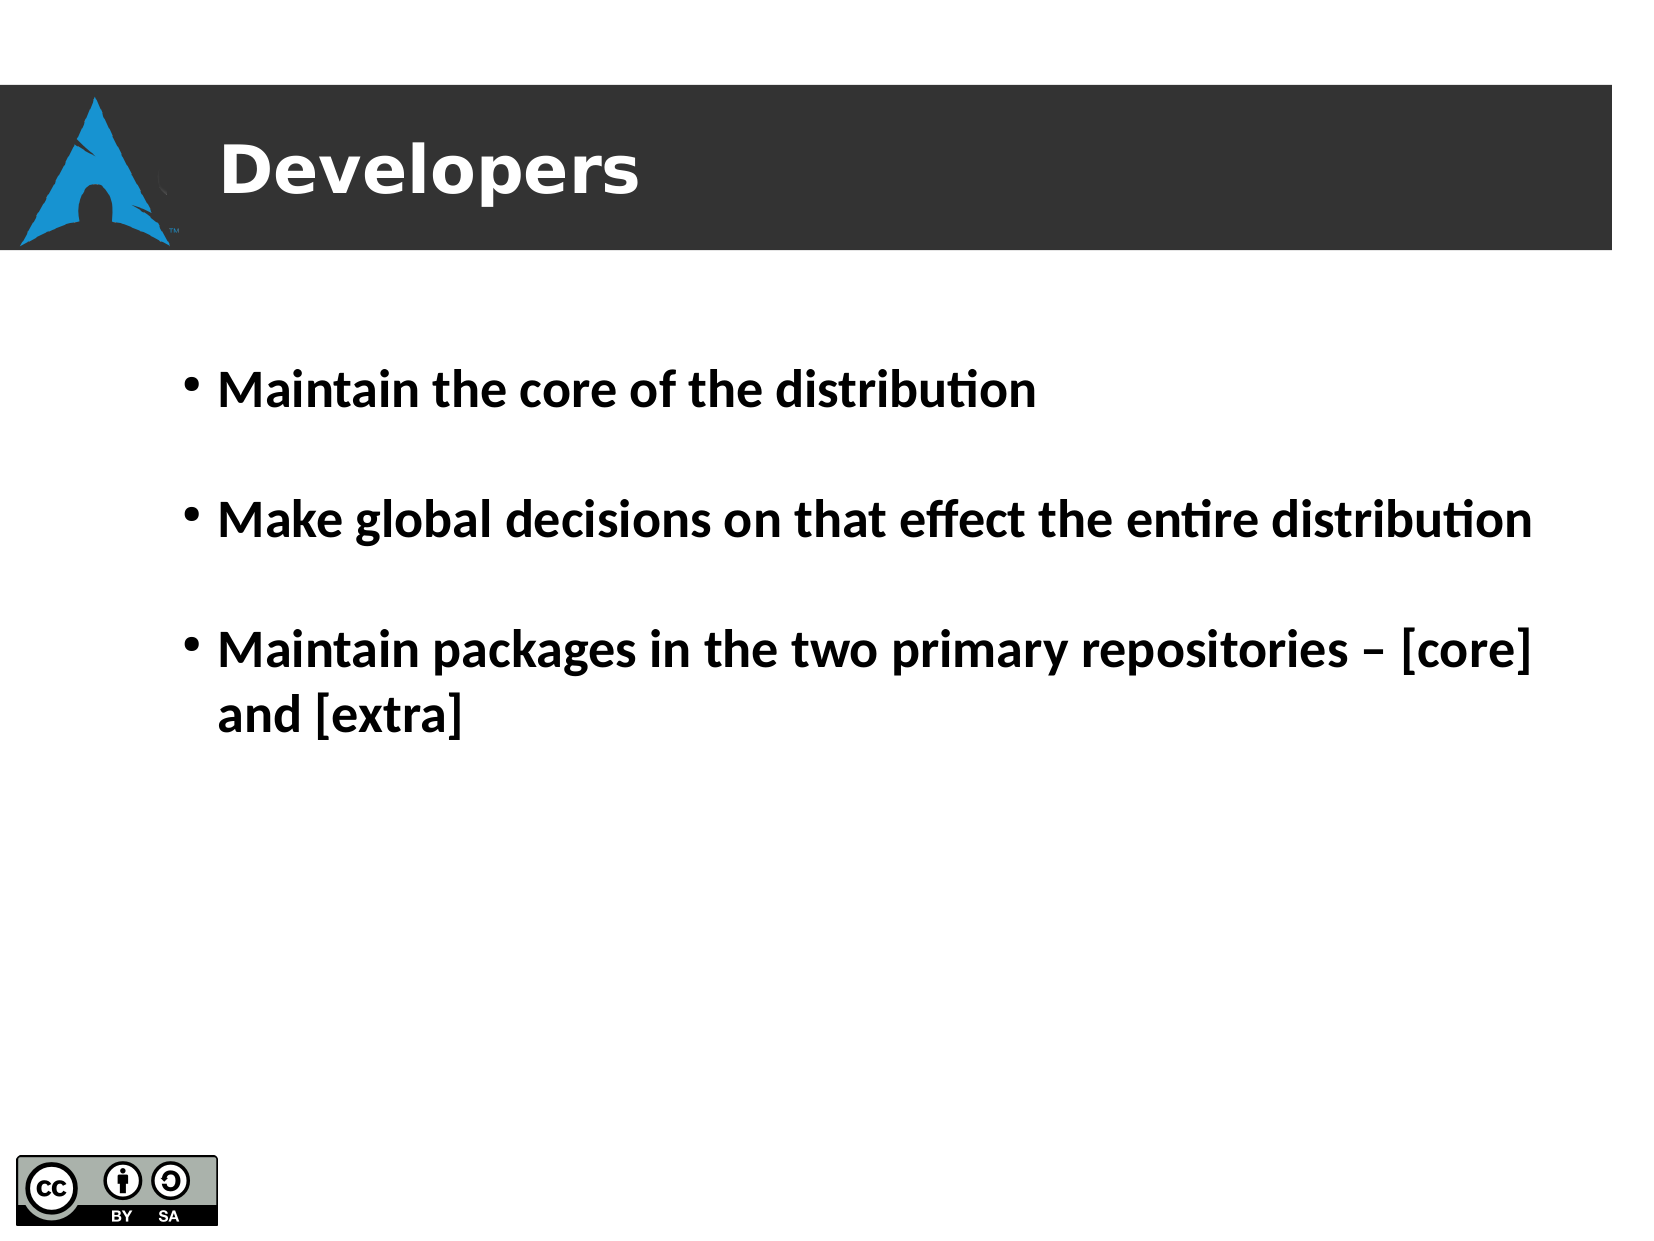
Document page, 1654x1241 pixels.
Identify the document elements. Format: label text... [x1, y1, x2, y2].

text_box Developers [188, 84, 1612, 250]
picture [0, 81, 188, 260]
text_box Maintain the core of the distribution Make global decisions on that effect the entire distribution Maintain packages in the two primary repositories – [core] and [extra] [167, 345, 1612, 1134]
picture [16, 1155, 218, 1227]
